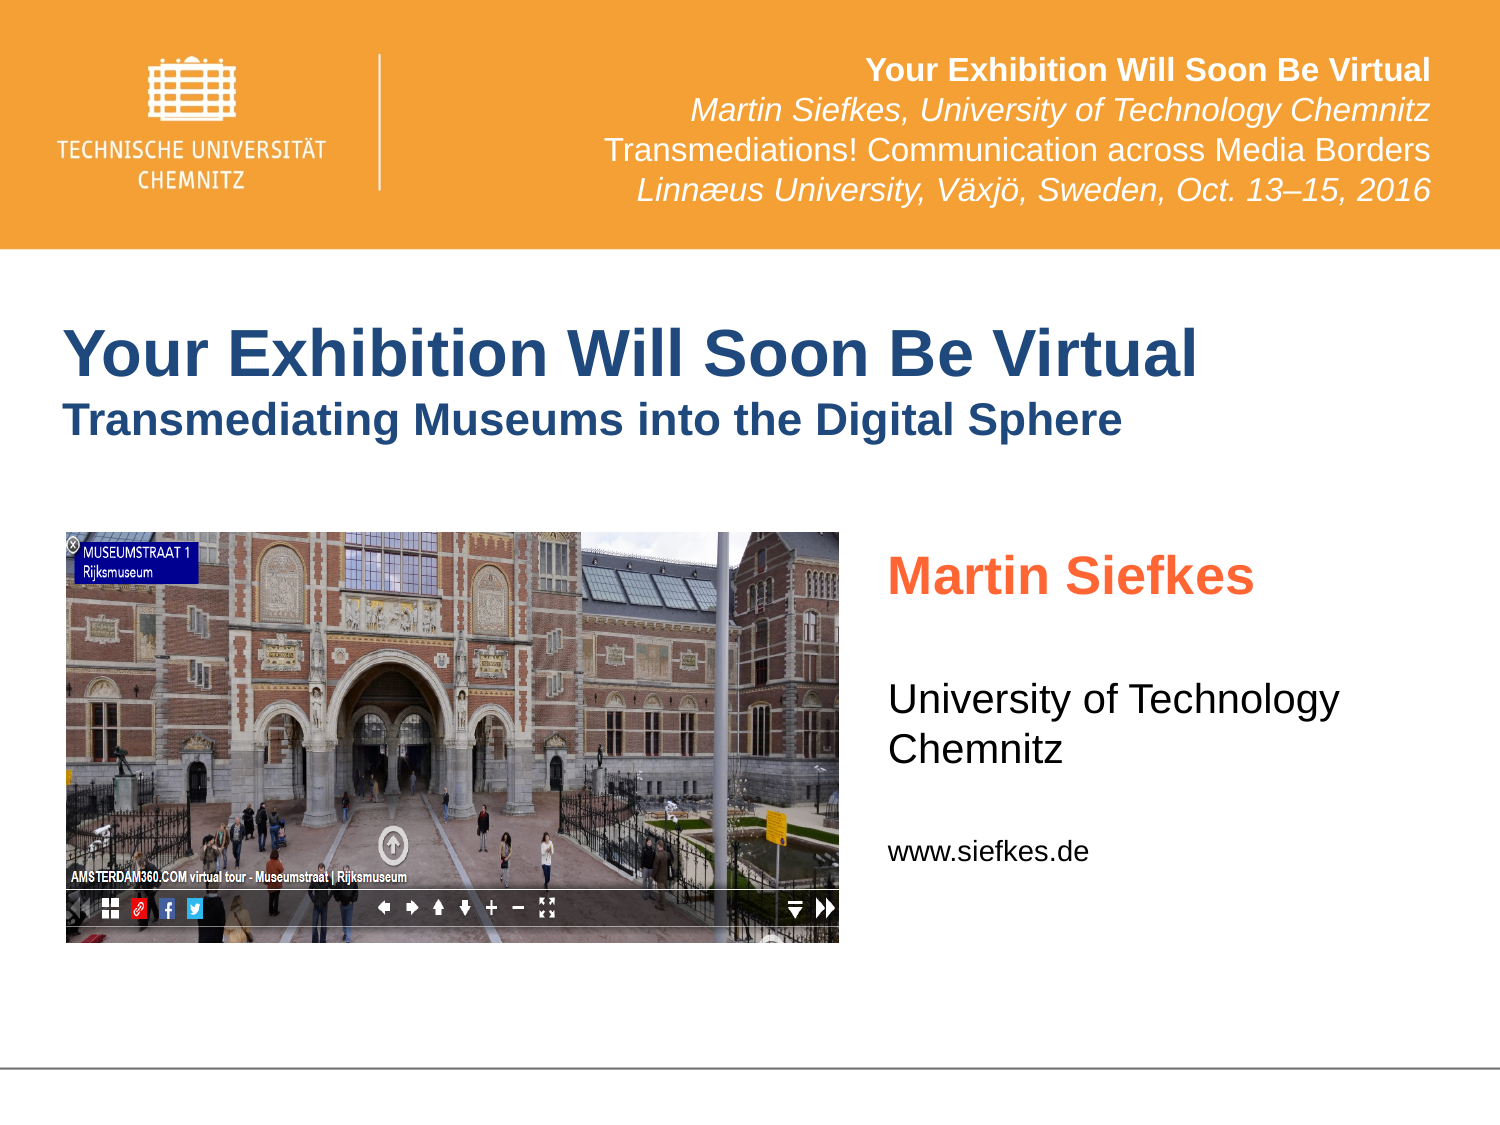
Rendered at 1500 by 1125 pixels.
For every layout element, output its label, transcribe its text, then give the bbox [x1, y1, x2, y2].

text_box Your Exhibition Will Soon Be Virtual Transmediating Museums into the Digital Sphere [47, 302, 1459, 504]
text_box [919, 321, 949, 462]
list [419, 45, 774, 197]
picture [0, 0, 1500, 1125]
list Martin Siefkes University of Technology Chemnitz www.siefkes.de [873, 532, 1477, 1010]
